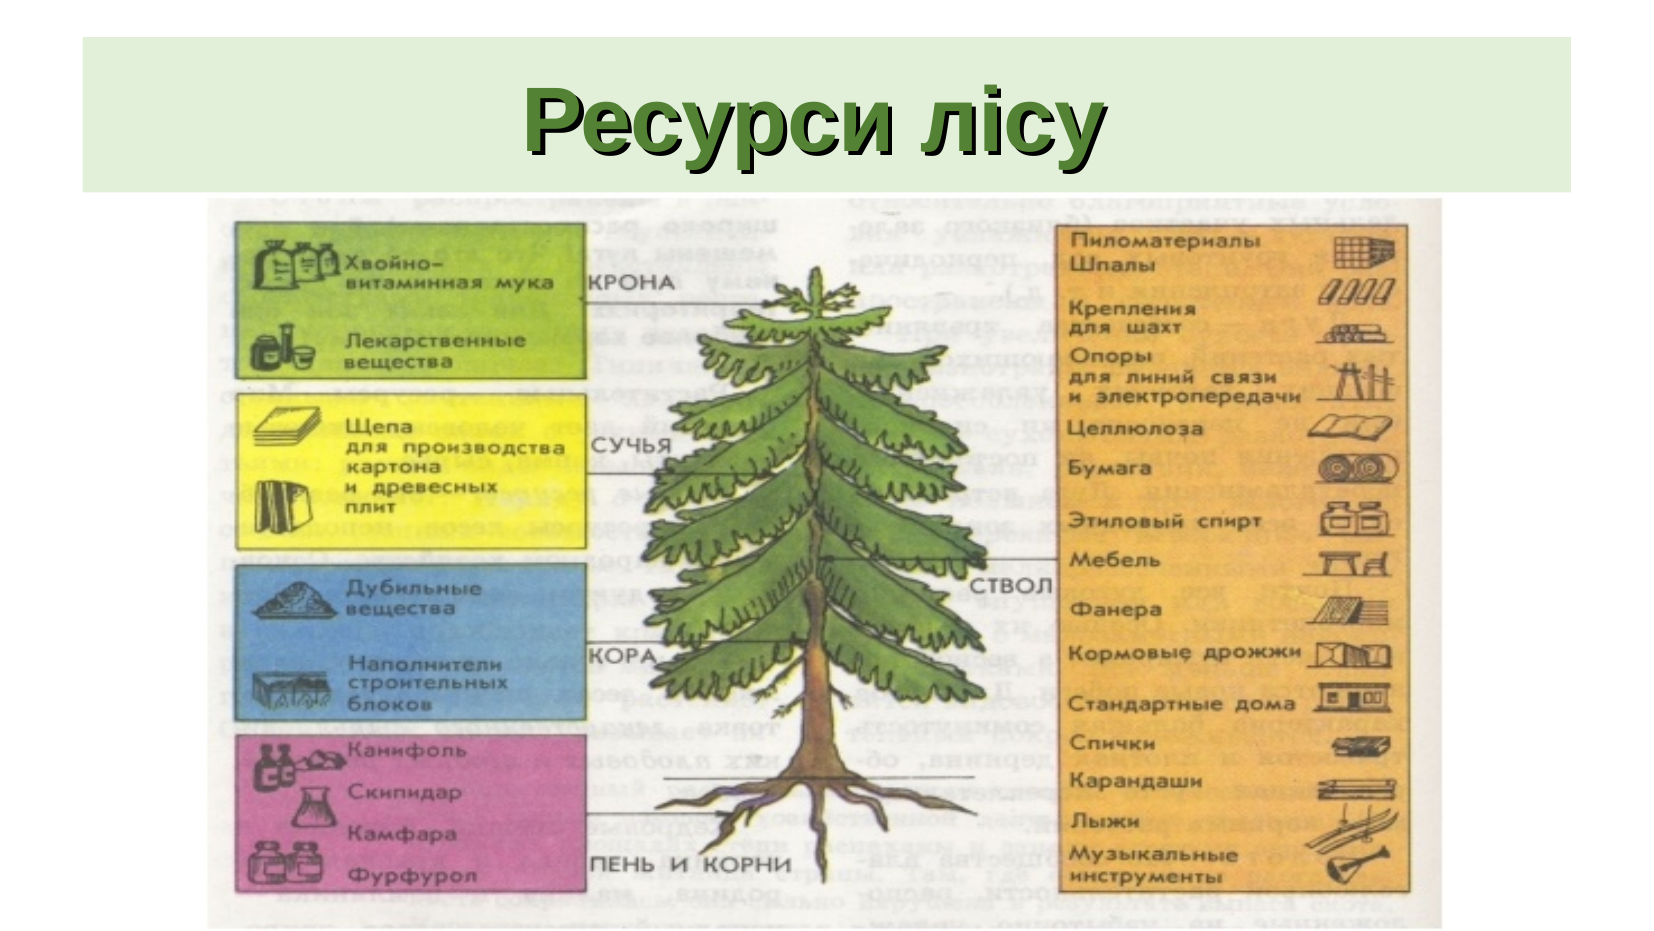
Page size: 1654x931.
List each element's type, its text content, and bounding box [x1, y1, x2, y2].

title Ресурси лісу [82, 37, 1571, 193]
picture [206, 193, 1447, 931]
